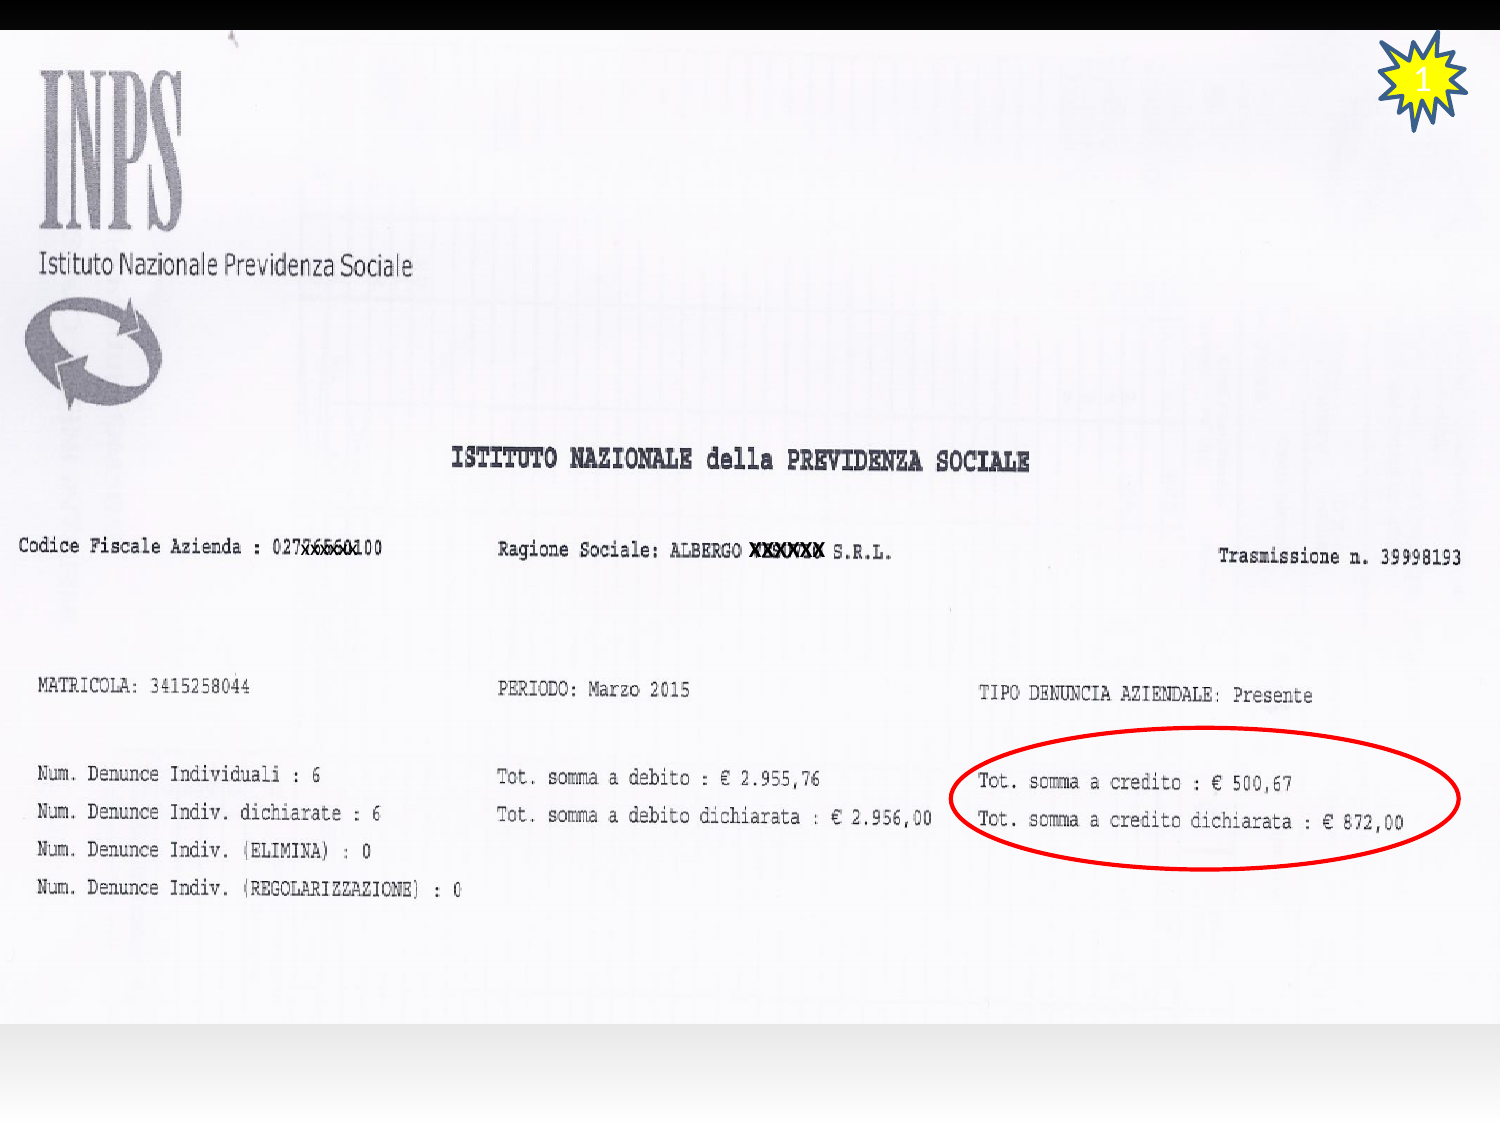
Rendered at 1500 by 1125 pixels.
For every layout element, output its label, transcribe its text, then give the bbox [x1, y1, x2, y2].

text_box XXXXXX [655, 527, 880, 570]
text_box 1 [1379, 31, 1467, 131]
picture [0, 30, 1500, 1024]
text_box xxxxxx [285, 526, 393, 568]
